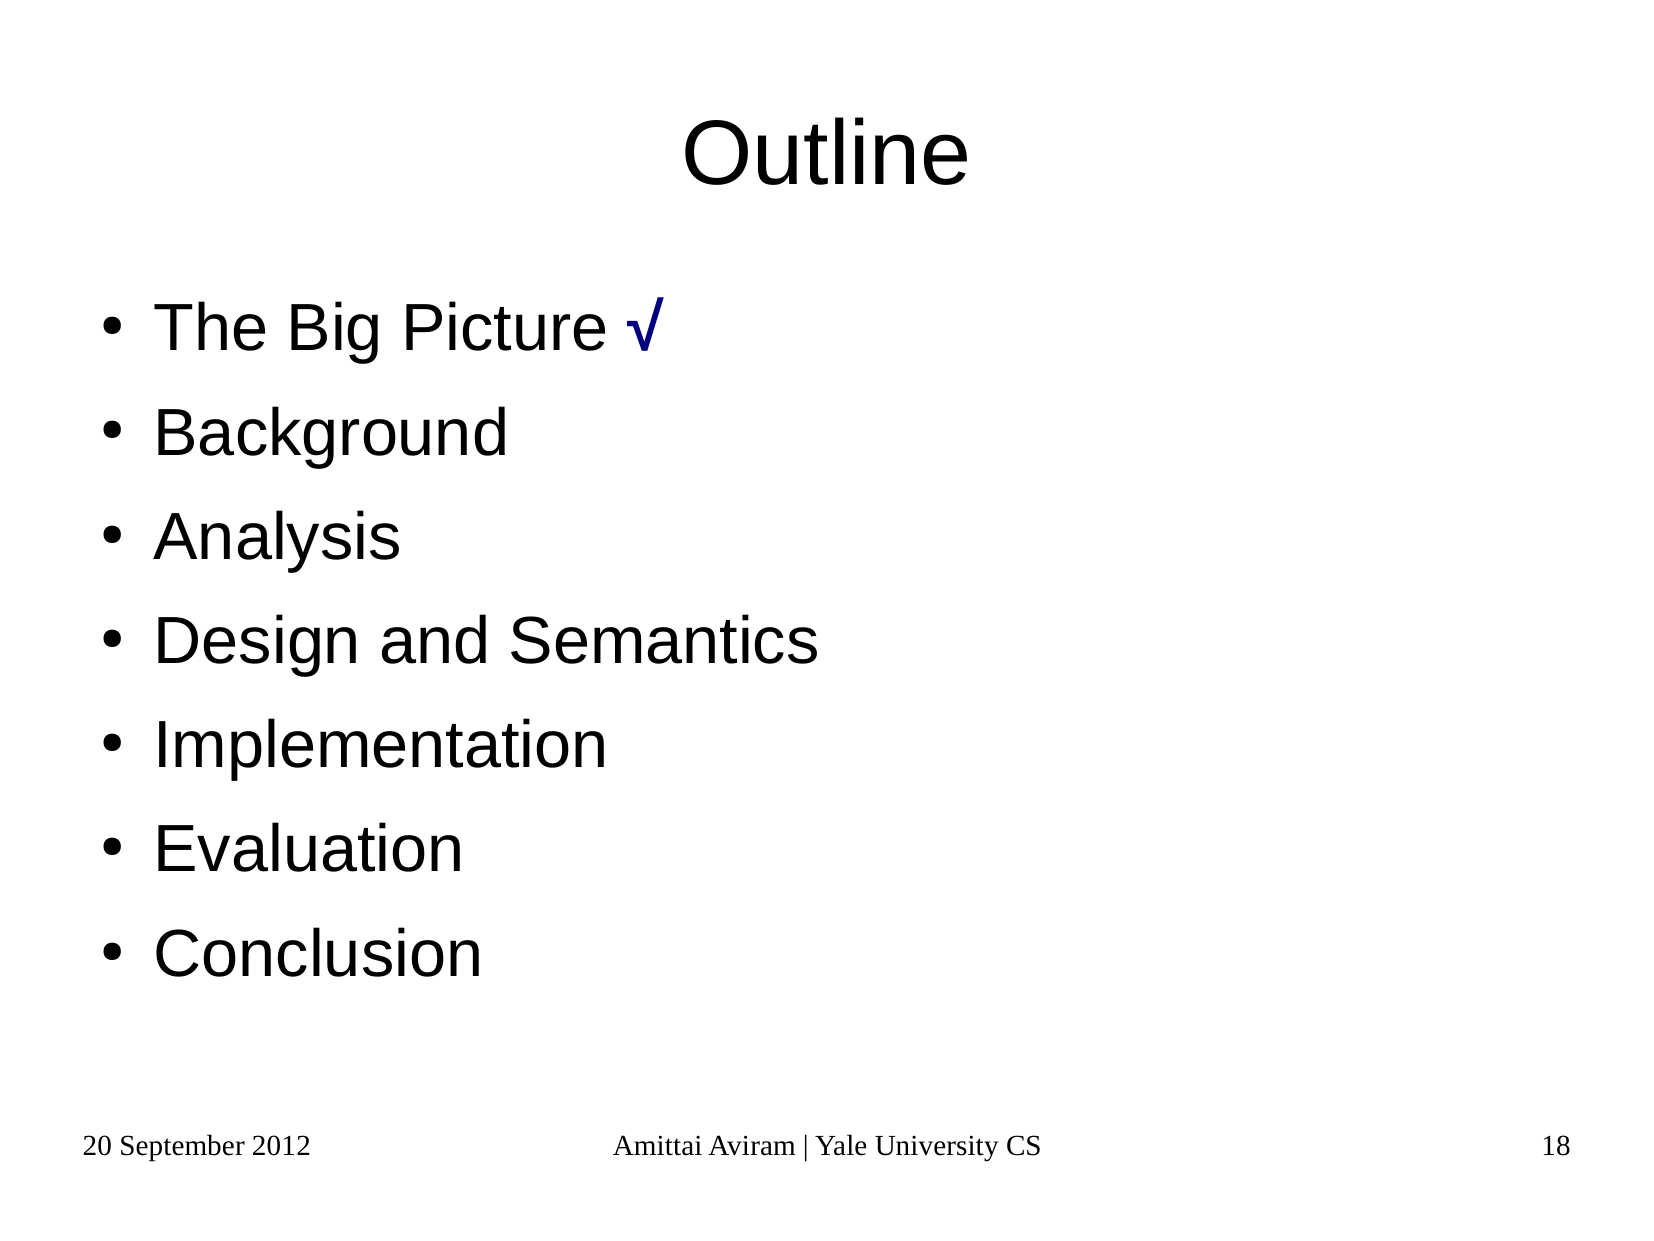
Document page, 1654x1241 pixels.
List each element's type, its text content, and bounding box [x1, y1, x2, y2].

list The Big Picture √ Background Analysis Design and Semantics Implementation Evaluation Conclusion [82, 290, 1571, 1109]
title Outline [82, 49, 1571, 257]
